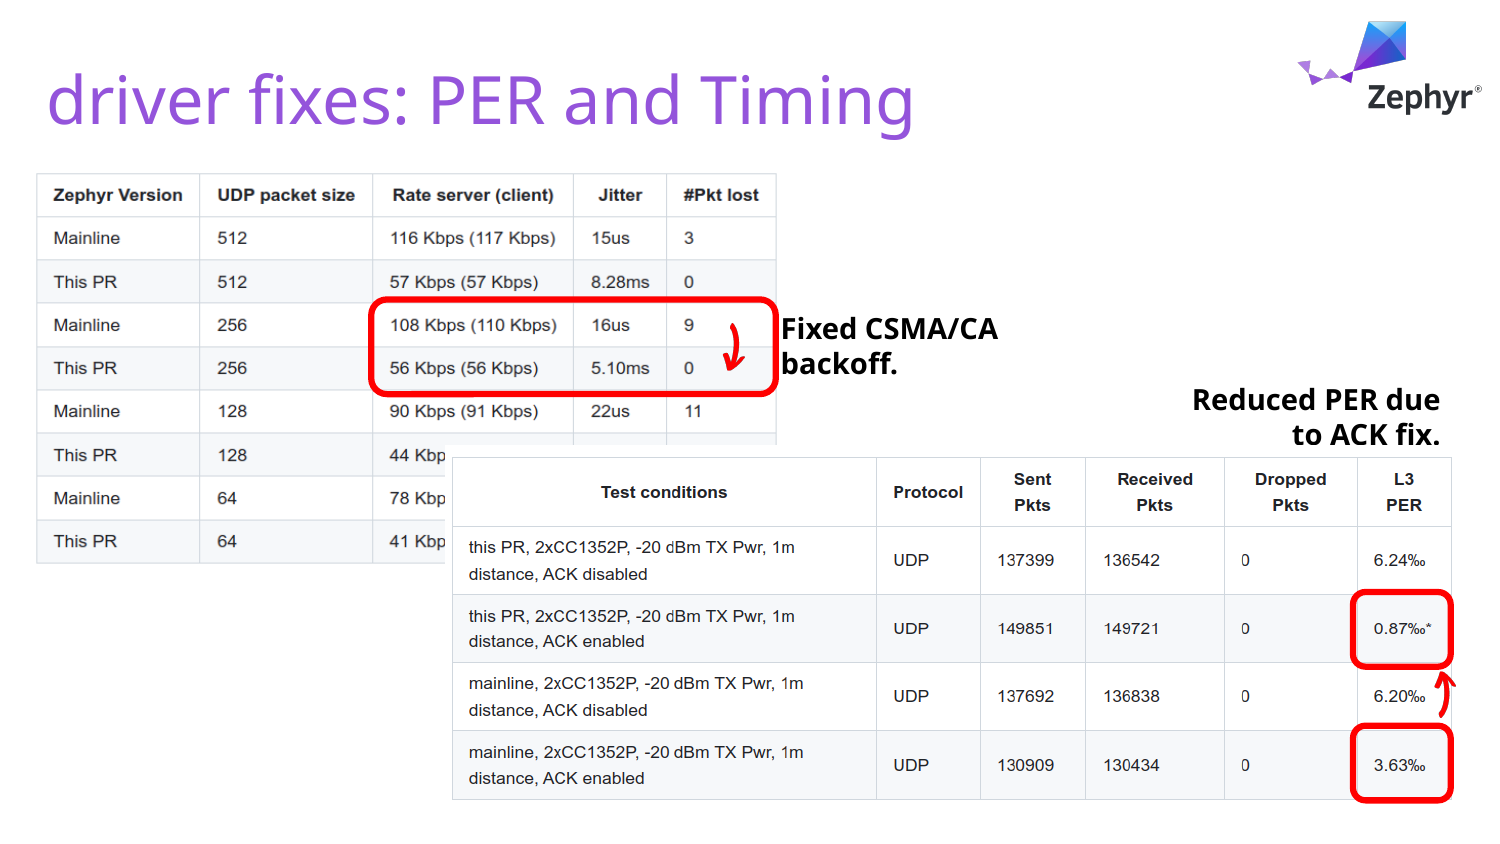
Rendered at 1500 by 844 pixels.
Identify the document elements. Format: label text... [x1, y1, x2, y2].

title driver fixes: PER and Timing [31, 38, 1382, 145]
text_box Reduced PER due to ACK fix. [1161, 366, 1456, 445]
picture [375, 303, 765, 391]
picture [22, 162, 1471, 807]
text_box Fixed CSMA/CA backoff. [765, 294, 1061, 395]
picture [1294, 15, 1485, 122]
